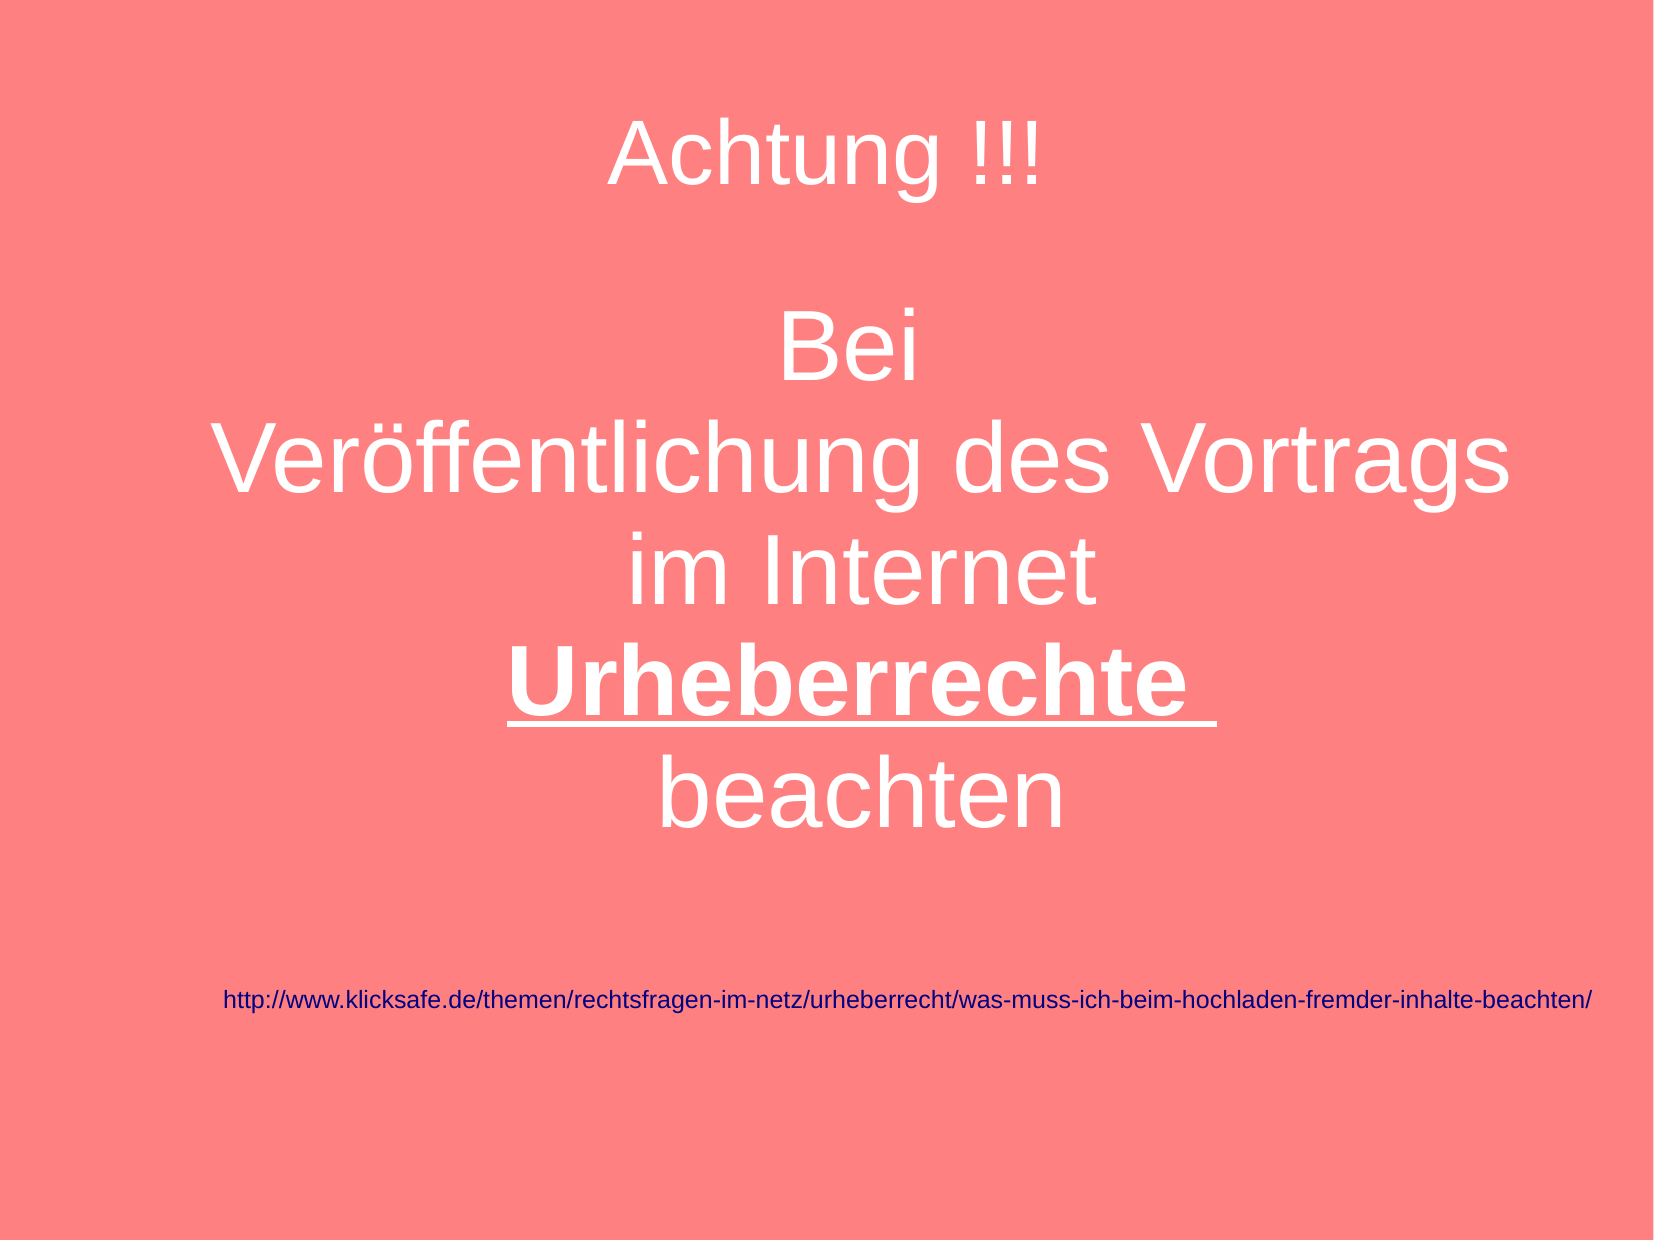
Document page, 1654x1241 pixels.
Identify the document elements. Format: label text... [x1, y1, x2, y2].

text_box http://www.klicksafe.de/themen/rechtsfragen-im-netz/urheberrecht/was-muss-ich-beim-hochladen-fremder-inhalte-beachten/ [208, 977, 1611, 1021]
title Achtung !!! [82, 49, 1571, 257]
list Bei Veröffentlichung des Vortrags im Internet Urheberrechte beachten [82, 290, 1571, 1109]
